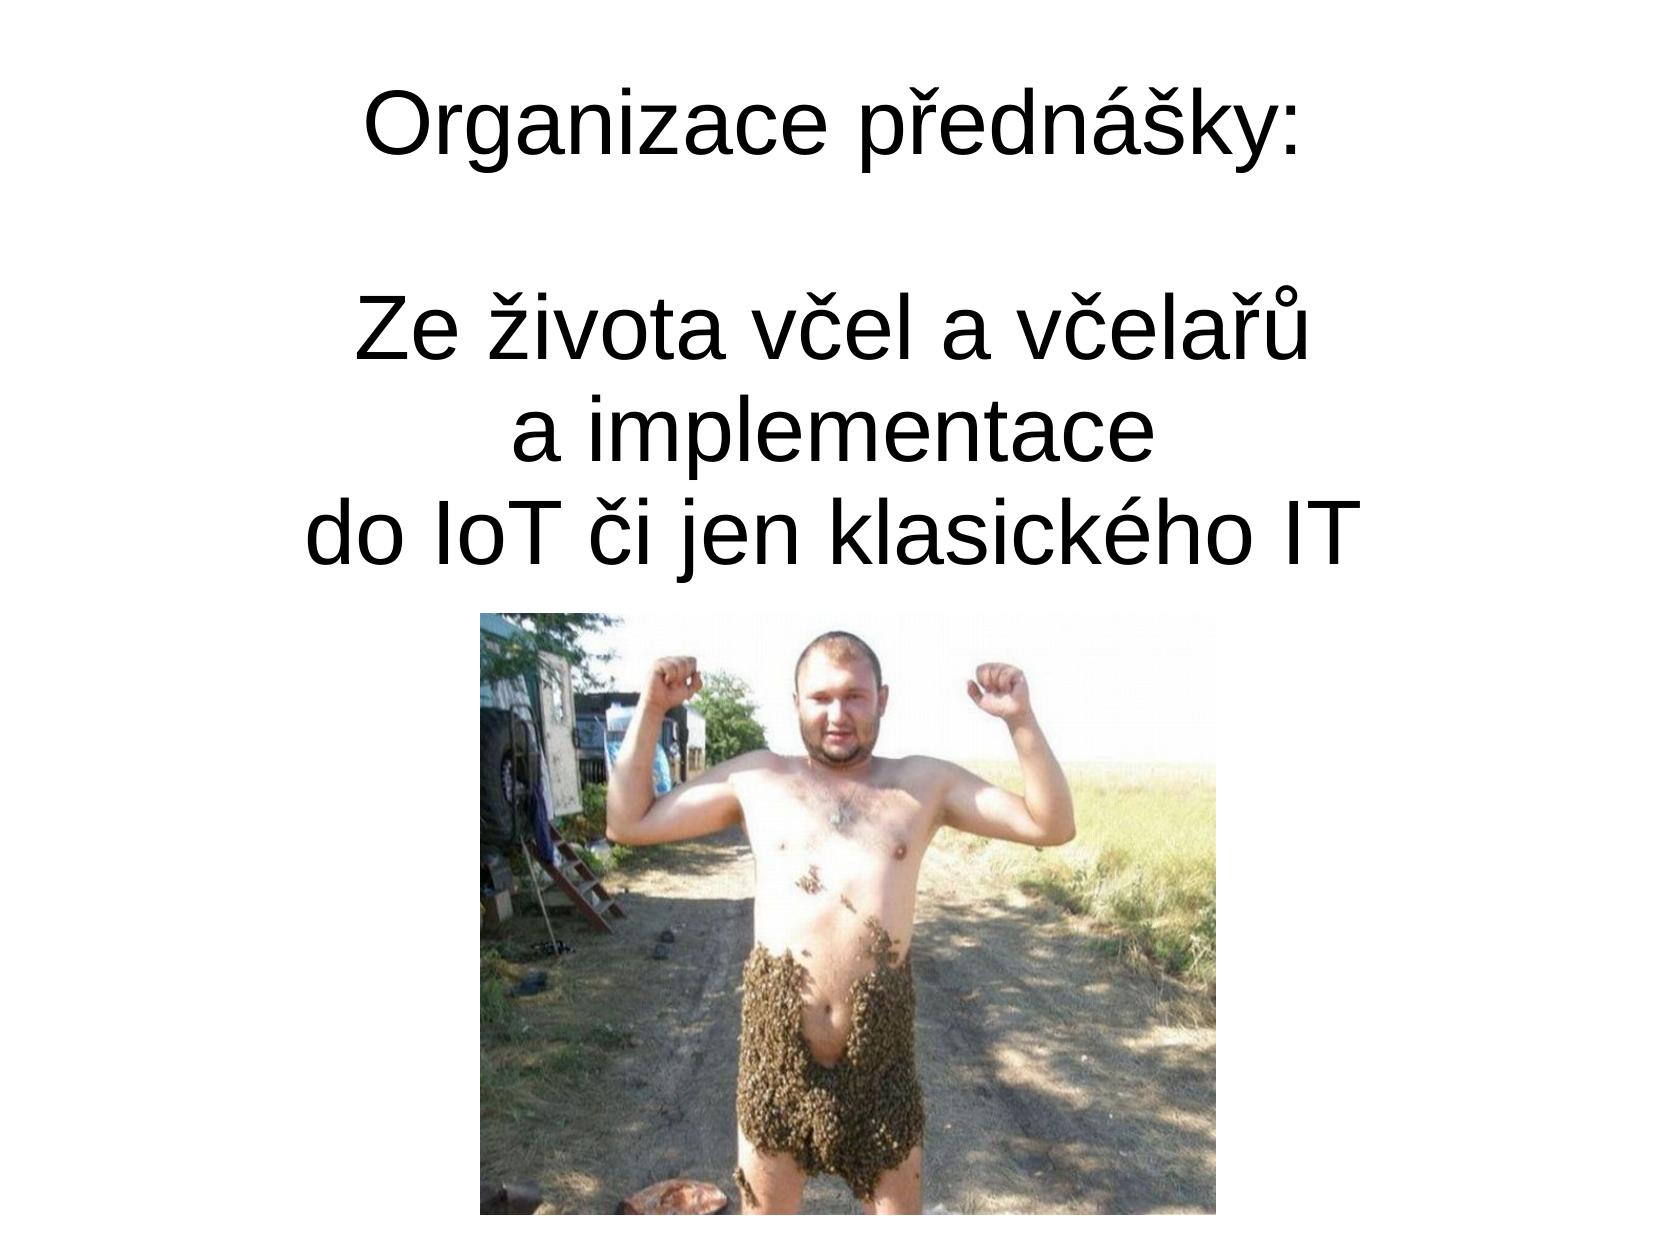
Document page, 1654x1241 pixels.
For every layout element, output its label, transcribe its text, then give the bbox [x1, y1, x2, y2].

picture [480, 613, 1216, 1216]
title Organizace přednášky: Ze života včel a včelařů a implementace do IoT či jen klasického IT [90, 71, 1579, 1097]
